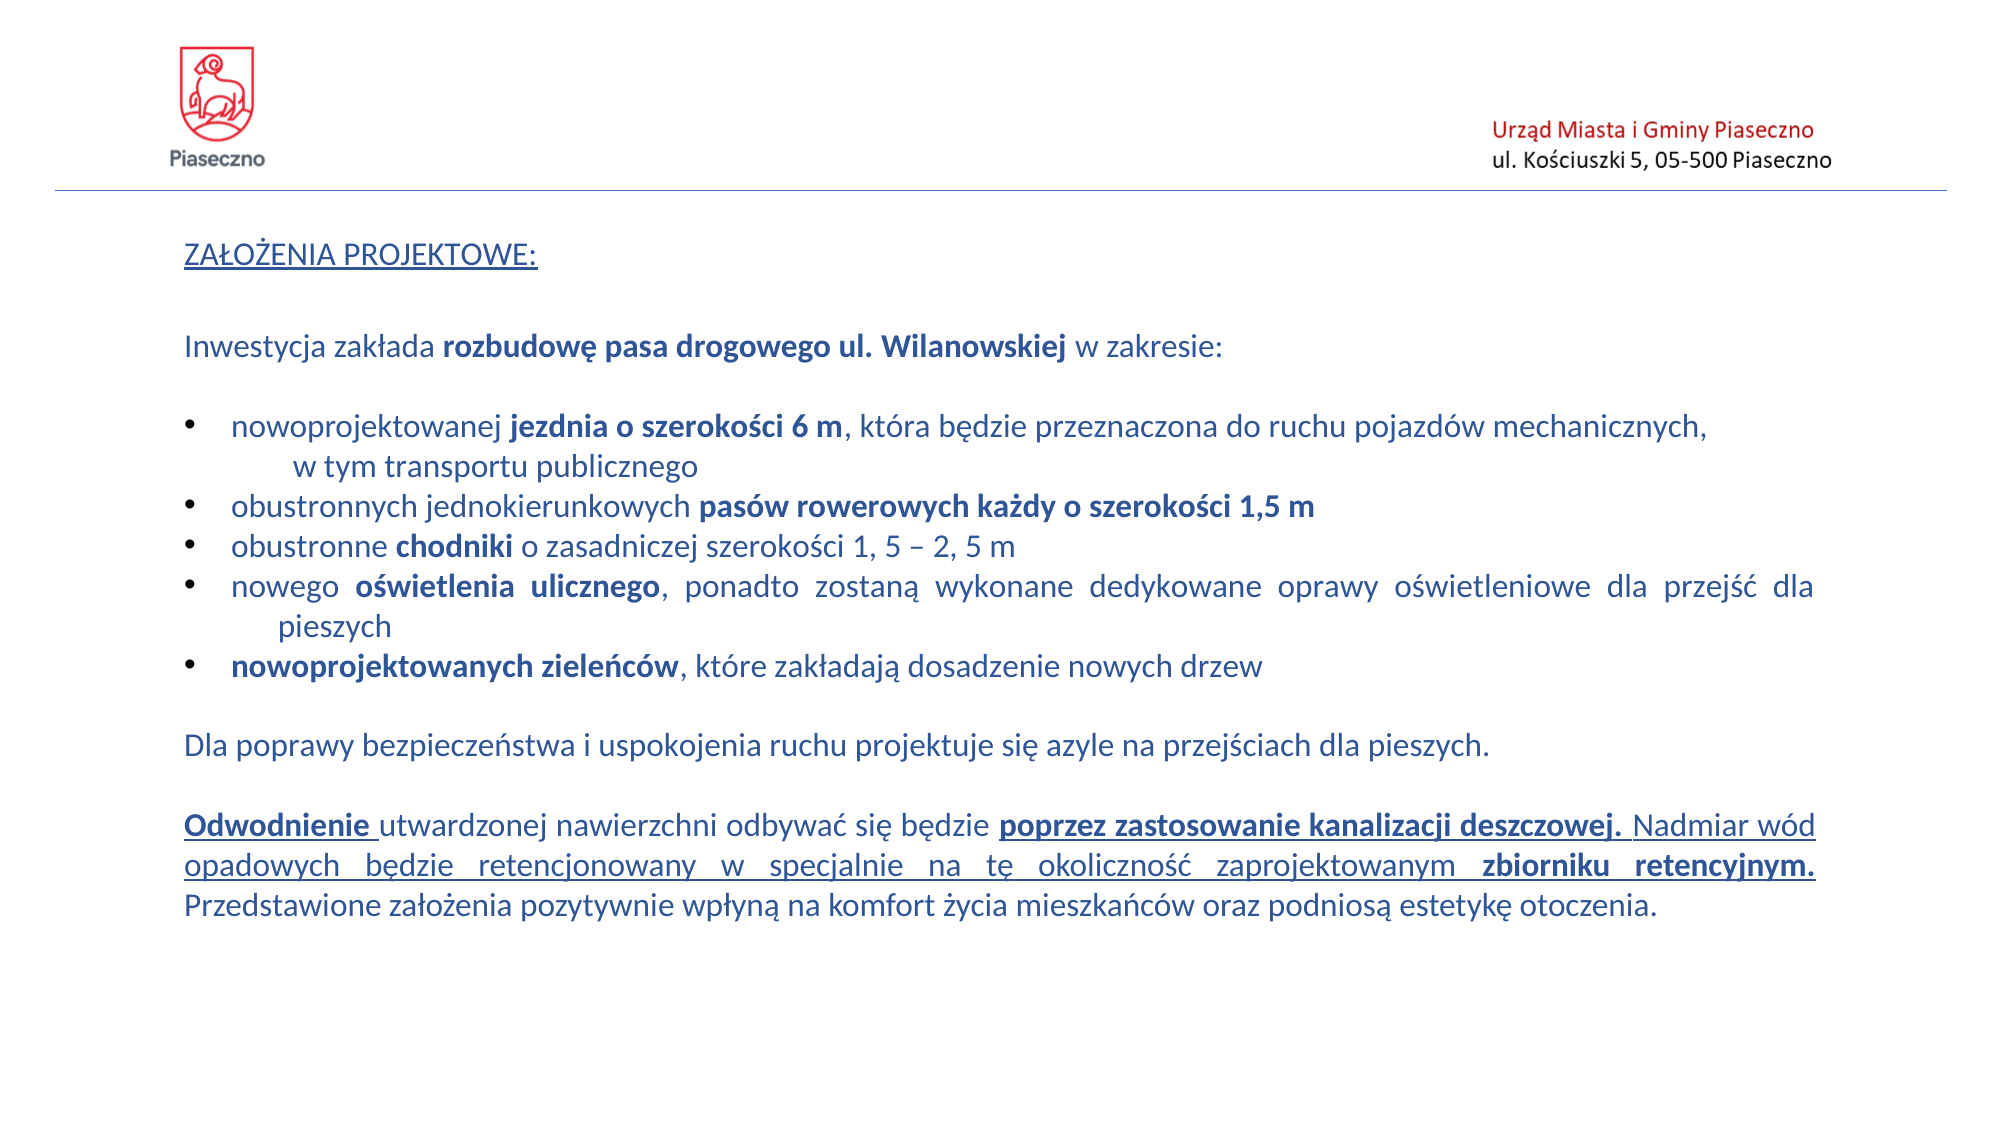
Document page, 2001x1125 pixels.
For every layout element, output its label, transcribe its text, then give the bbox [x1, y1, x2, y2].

picture [169, 45, 1859, 190]
text_box ZAŁOŻENIA PROJEKTOWE: Inwestycja zakłada rozbudowę pasa drogowego ul. Wilanowskiej w zakresie: nowoprojektowanej jezdnia o szerokości 6 m, która będzie przeznaczona do ruchu pojazdów mechanicznych, w tym transportu publicznego obustronnych jednokierunkowych pasów rowerowych każdy o szerokości 1,5 m obustronne chodniki o zasadniczej szerokości 1, 5 – 2, 5 m nowego oświetlenia ulicznego, ponadto zostaną wykonane dedykowane oprawy oświetleniowe dla przejść dla pieszych nowoprojektowanych zieleńców, które zakładają dosadzenie nowych drzew Dla poprawy bezpieczeństwa i uspokojenia ruchu projektuje się azyle na przejściach dla pieszych. Odwodnienie utwardzonej nawierzchni odbywać się będzie poprzez zastosowanie kanalizacji deszczowej. Nadmiar wód opadowych będzie retencjonowany w specjalnie na tę okoliczność zaprojektowanym zbiorniku retencyjnym. Przedstawione założenia pozytywnie wpłyną na komfort życia mieszkańców oraz podniosą estetykę otoczenia. [169, 205, 1831, 1050]
